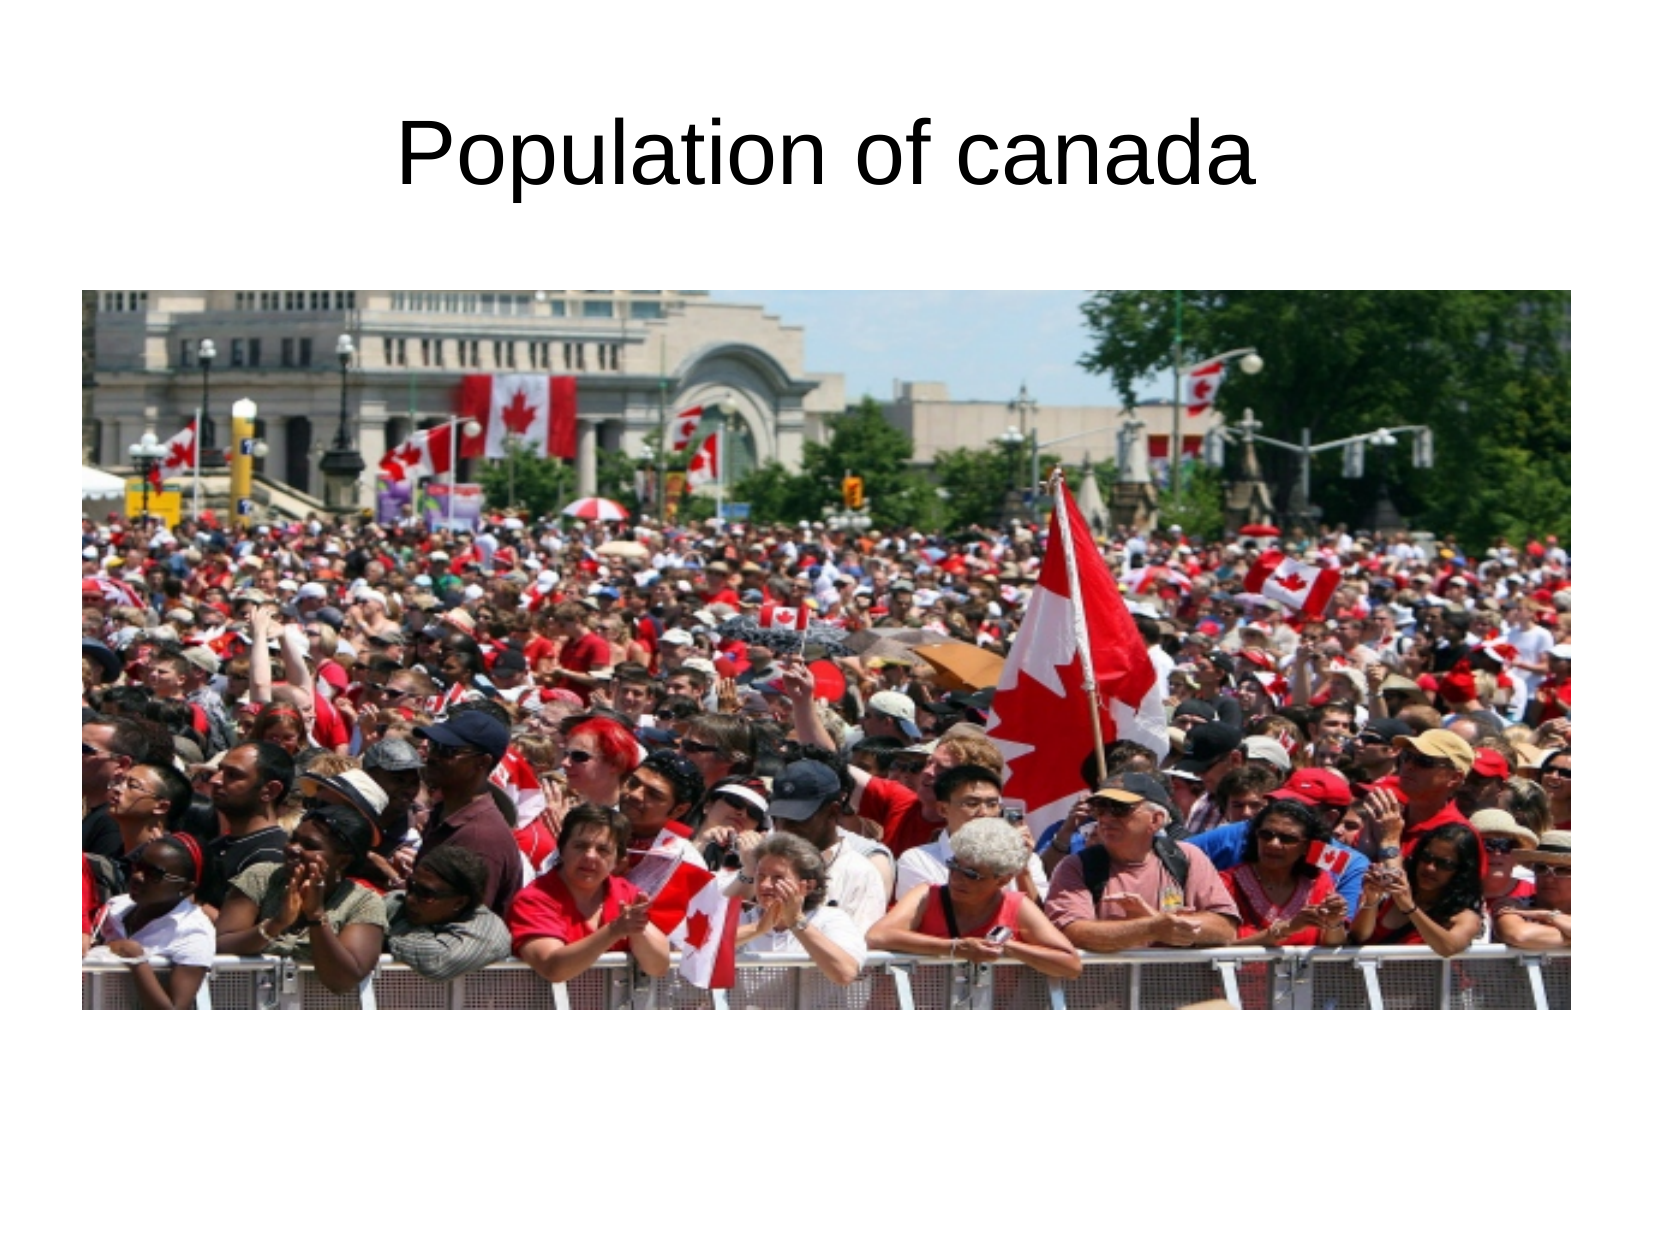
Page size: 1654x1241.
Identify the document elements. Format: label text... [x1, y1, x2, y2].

title Population of canada [82, 49, 1571, 257]
picture [82, 290, 1571, 1010]
